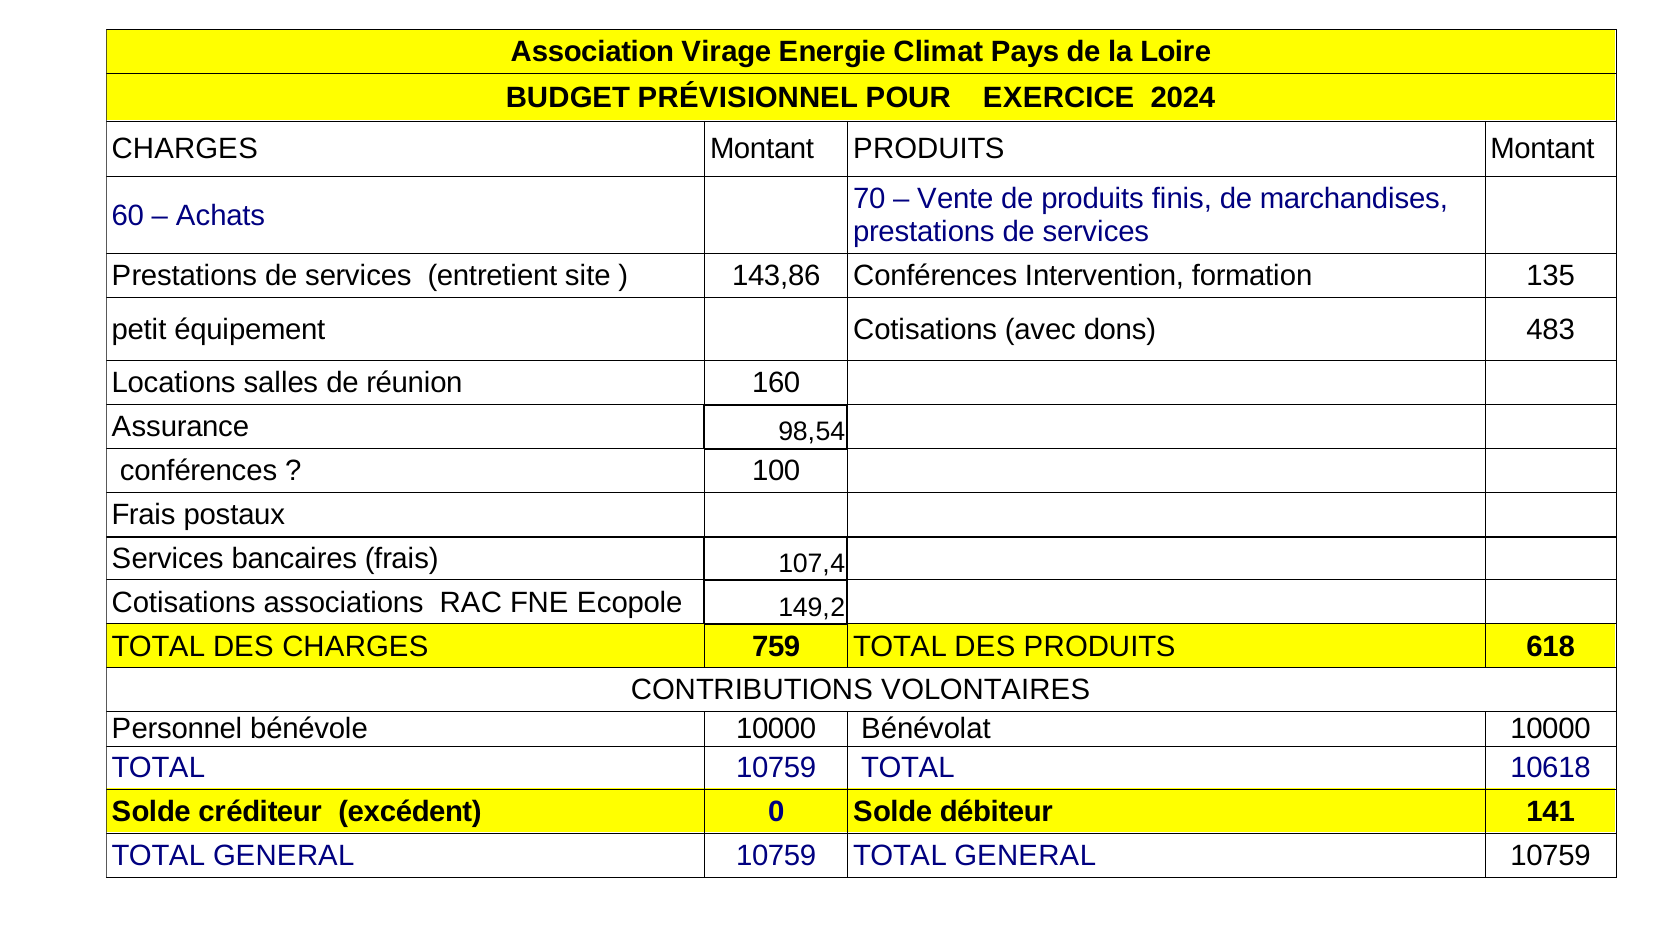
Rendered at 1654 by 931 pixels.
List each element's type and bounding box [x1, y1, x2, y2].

picture [106, 29, 1619, 881]
